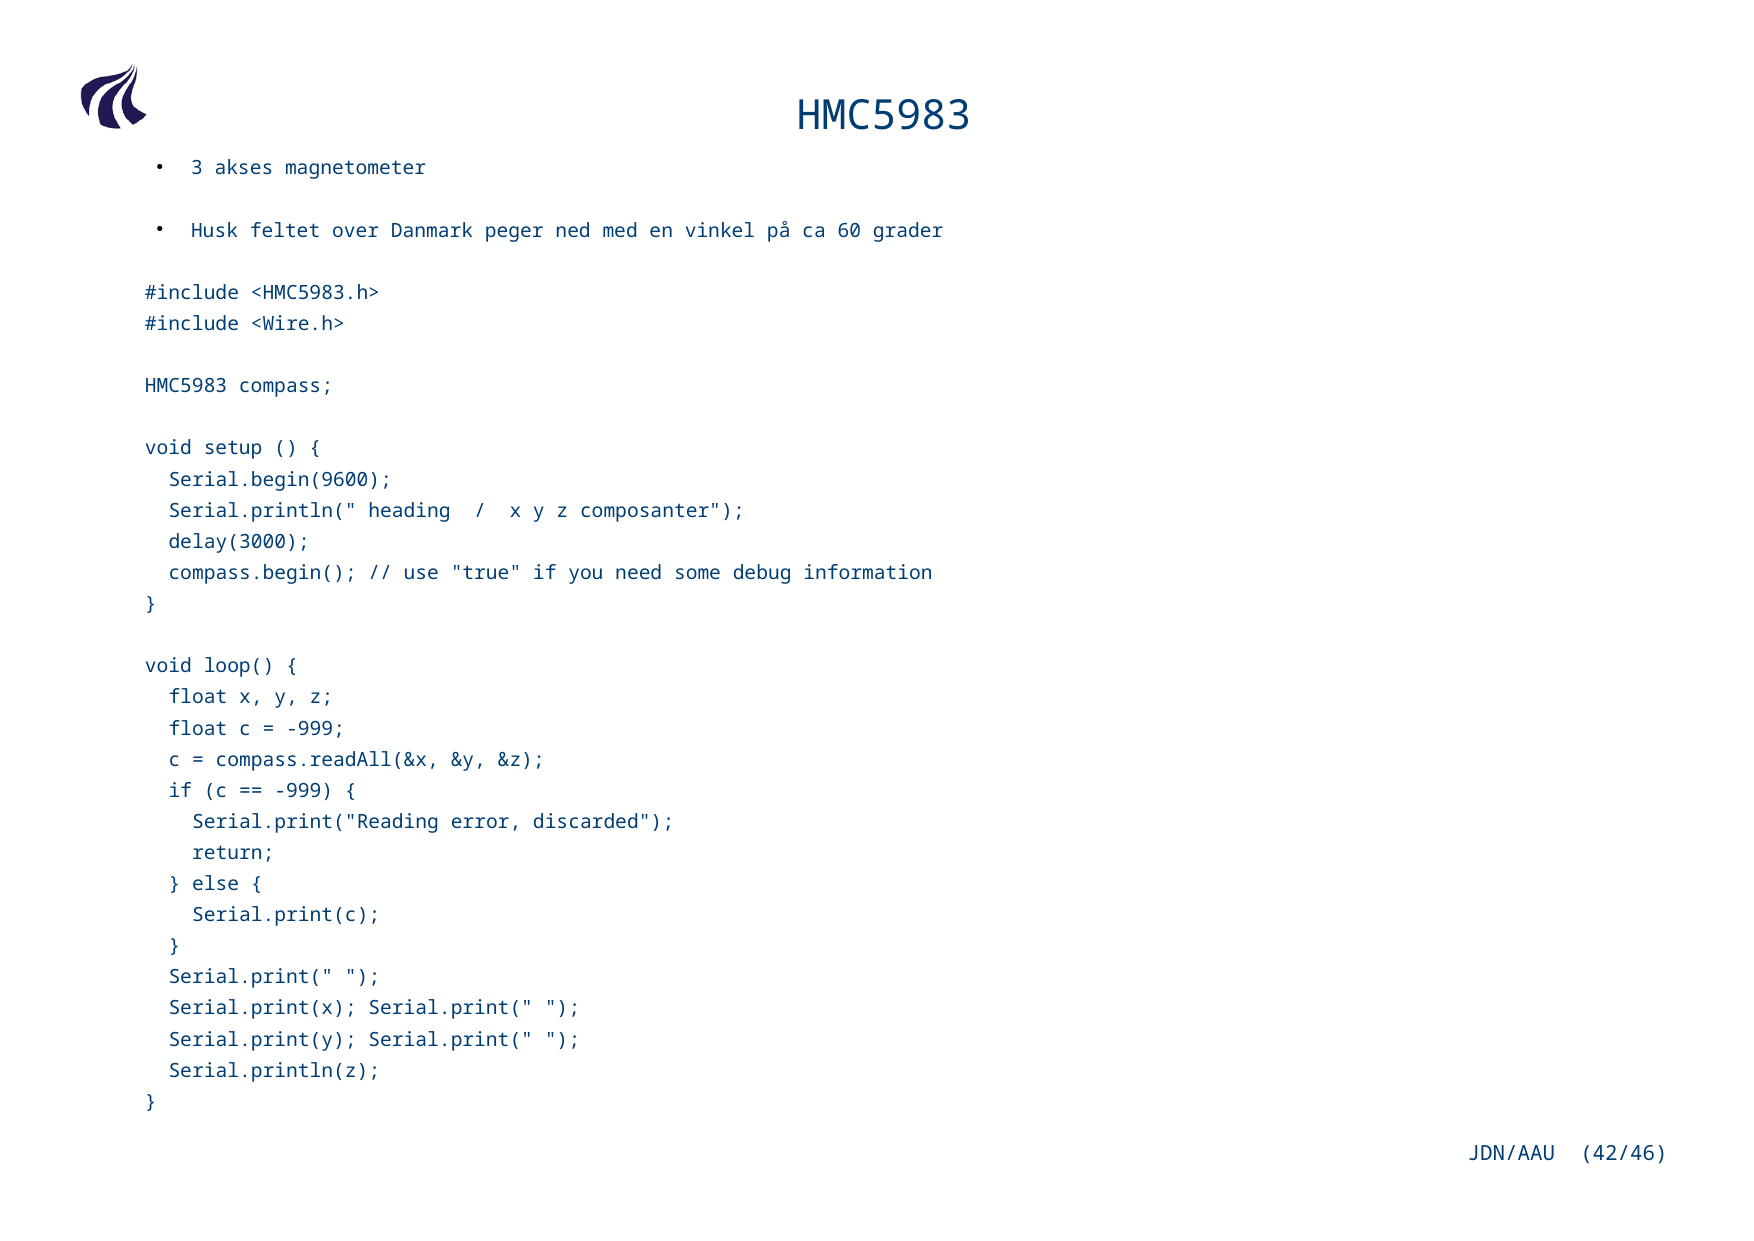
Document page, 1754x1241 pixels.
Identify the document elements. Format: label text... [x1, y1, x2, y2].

picture [76, 60, 151, 131]
list 3 akses magnetometer Husk feltet over Danmark peger ned med en vinkel på ca 60 grader #include <HMC5983.h> #include <Wire.h> HMC5983 compass; void setup () { Serial.begin(9600); Serial.println(" heading / x y z composanter"); delay(3000); compass.begin(); // use "true" if you need some debug information } void loop() { float x, y, z; float c = -999; c = compass.readAll(&x, &y, &z); if (c == -999) { Serial.print("Reading error, discarded"); return; } else { Serial.print(c); } Serial.print(" "); Serial.print(x); Serial.print(" "); Serial.print(y); Serial.print(" "); Serial.println(z); } [144, 154, 1618, 1125]
title HMC5983 [148, 72, 1621, 155]
